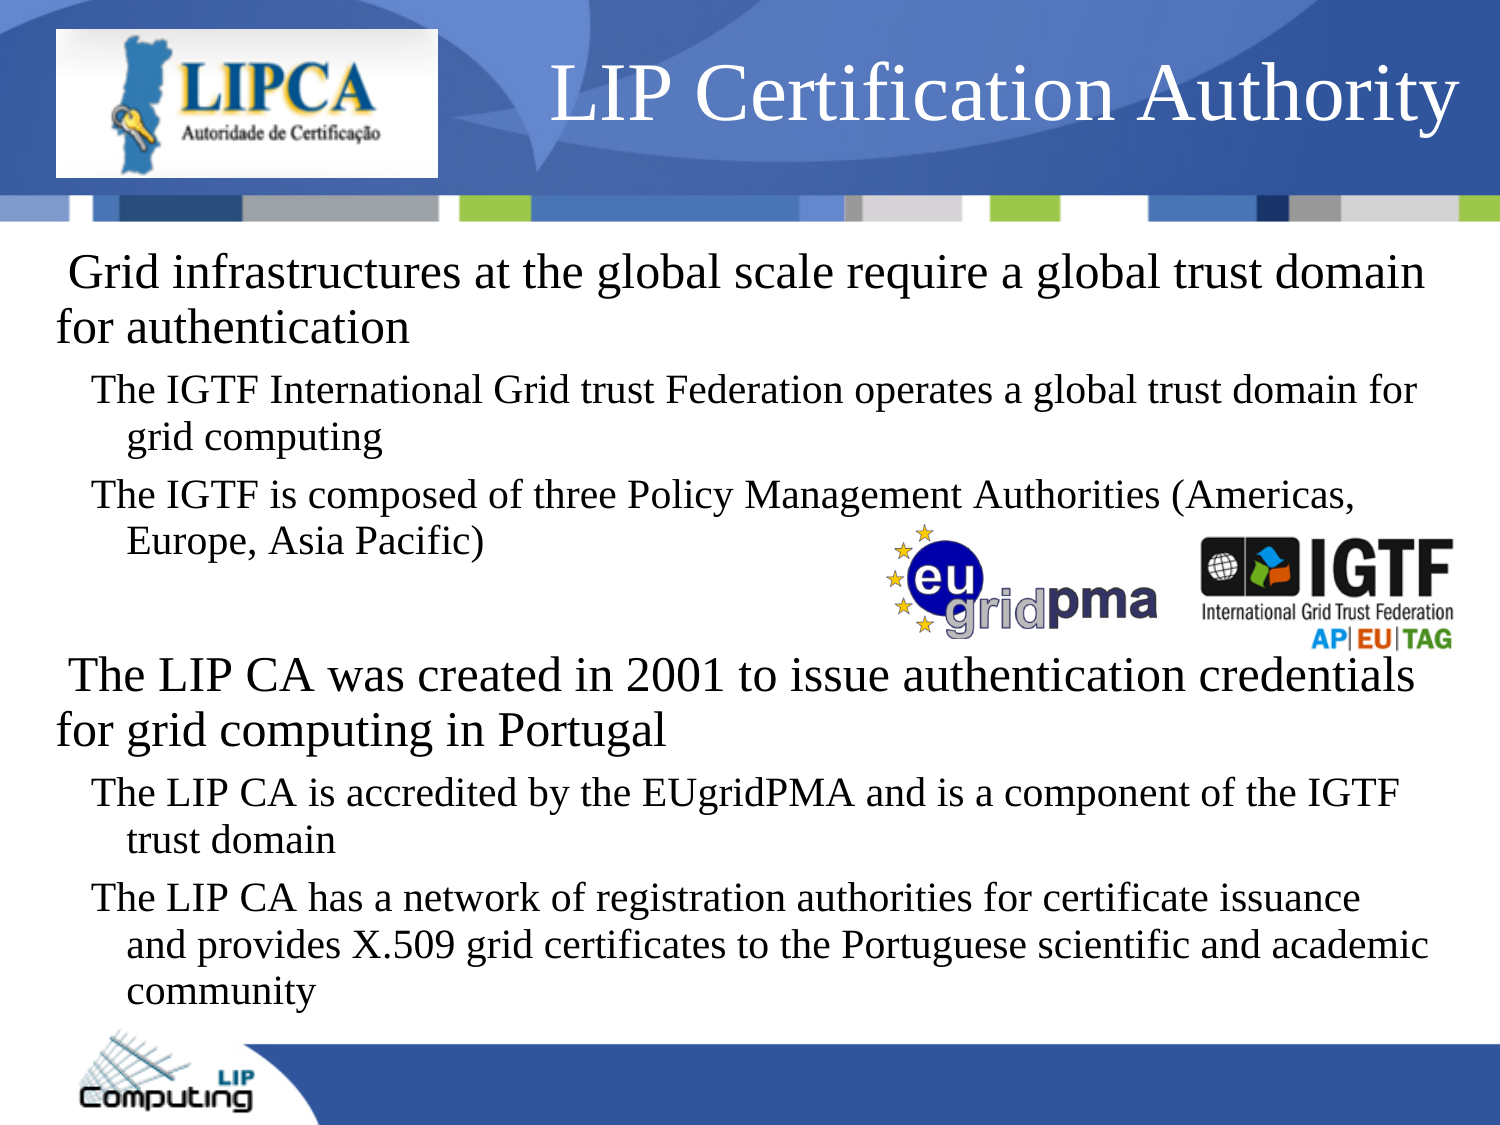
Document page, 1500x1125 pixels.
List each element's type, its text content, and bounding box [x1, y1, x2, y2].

text_box LIP Certification Authority [59, 29, 1477, 45]
picture [0, 0, 1500, 1125]
text_box Grid infrastructures at the global scale require a global trust domain for authentication The IGTF International Grid trust Federation operates a global trust domain for grid computing The IGTF is composed of three Policy Management Authorities (Americas, Europe, Asia Pacific) The LIP CA was created in 2001 to issue authentication credentials for grid computing in Portugal The LIP CA is accredited by the EUgridPMA and is a component of the IGTF trust domain The LIP CA has a network of registration authorities for certificate issuance and provides X.509 grid certificates to the Portuguese scientific and academic community [40, 236, 1447, 347]
